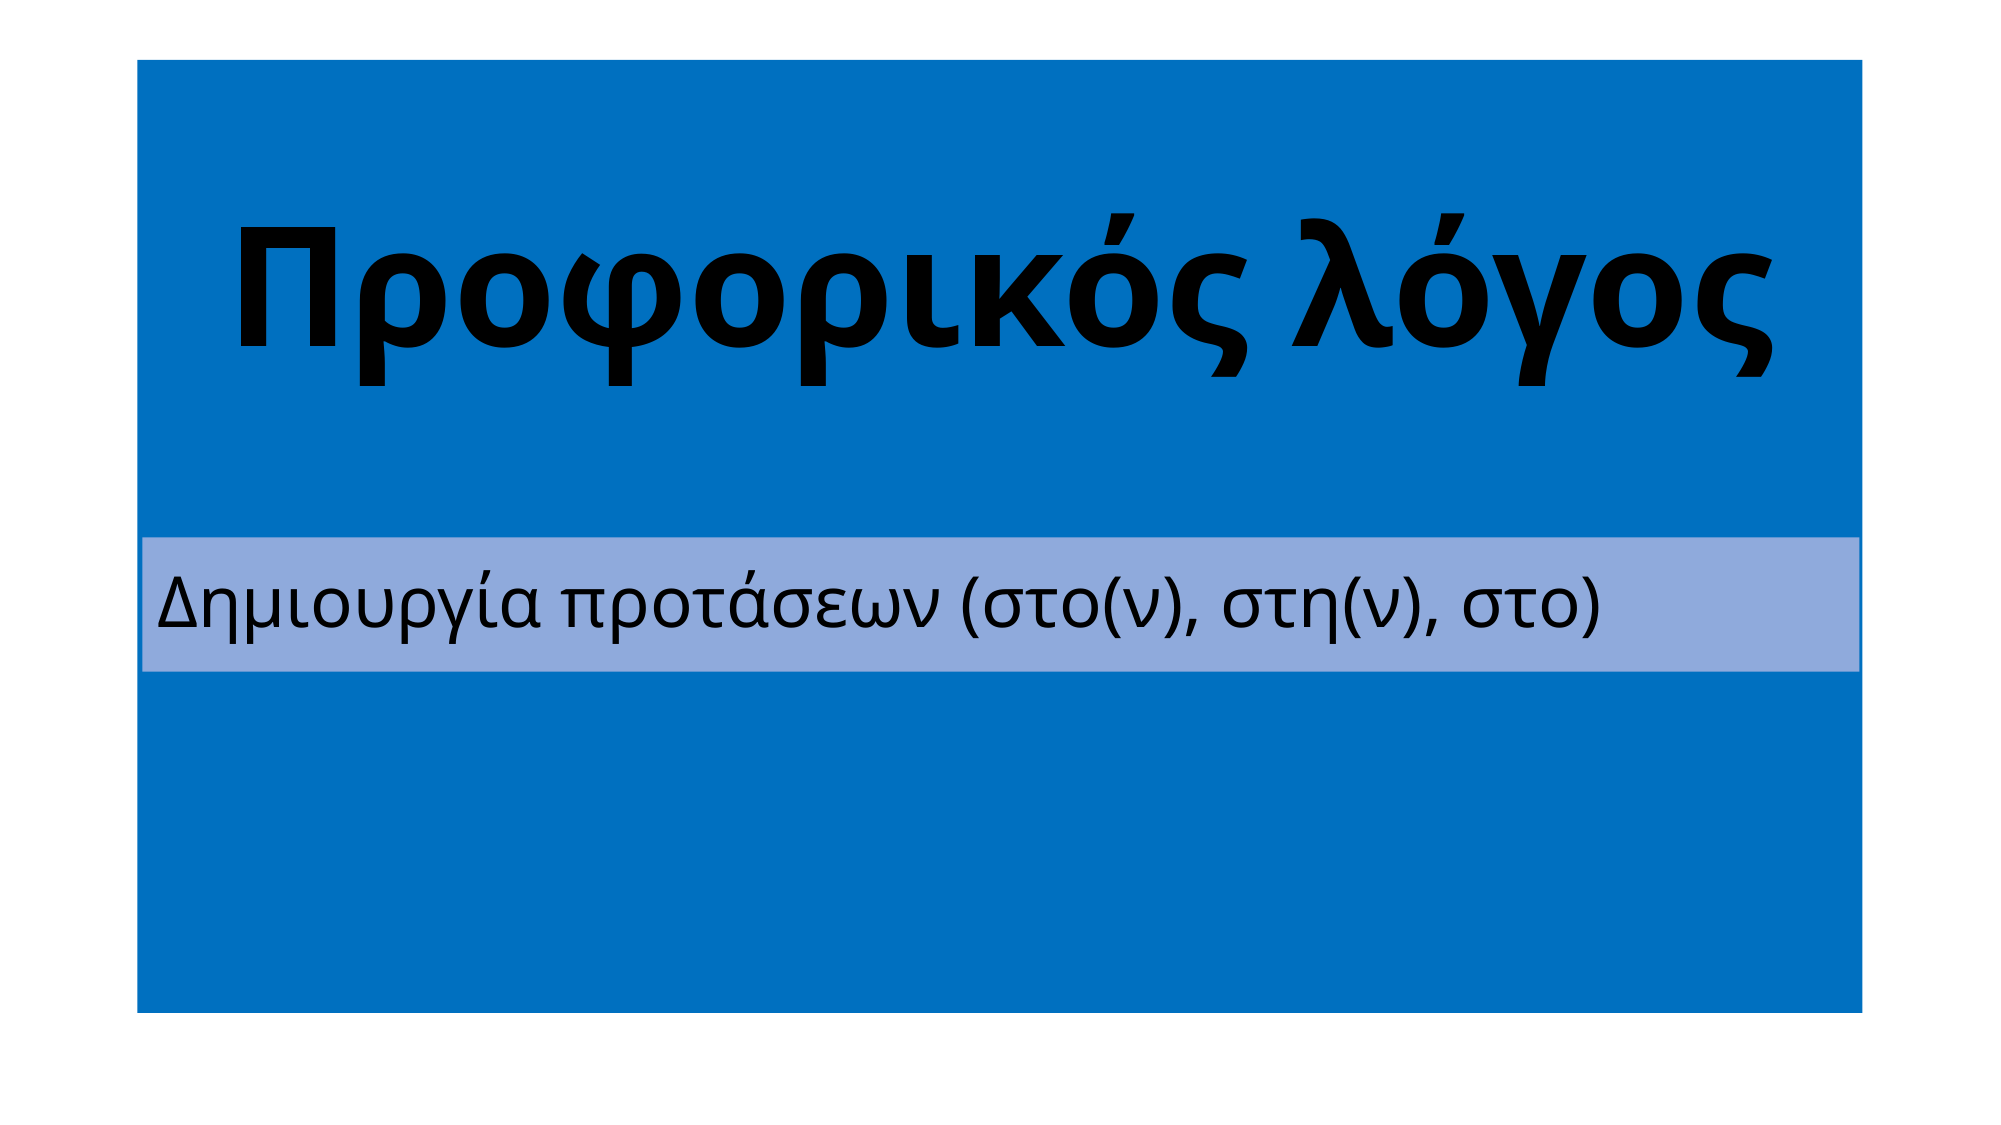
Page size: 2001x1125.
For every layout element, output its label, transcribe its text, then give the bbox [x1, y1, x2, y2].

title Προφορικός λόγος [137, 59, 1863, 1013]
text_box Δημιουργία προτάσεων (στο(ν), στη(ν), στο) [142, 537, 1860, 672]
